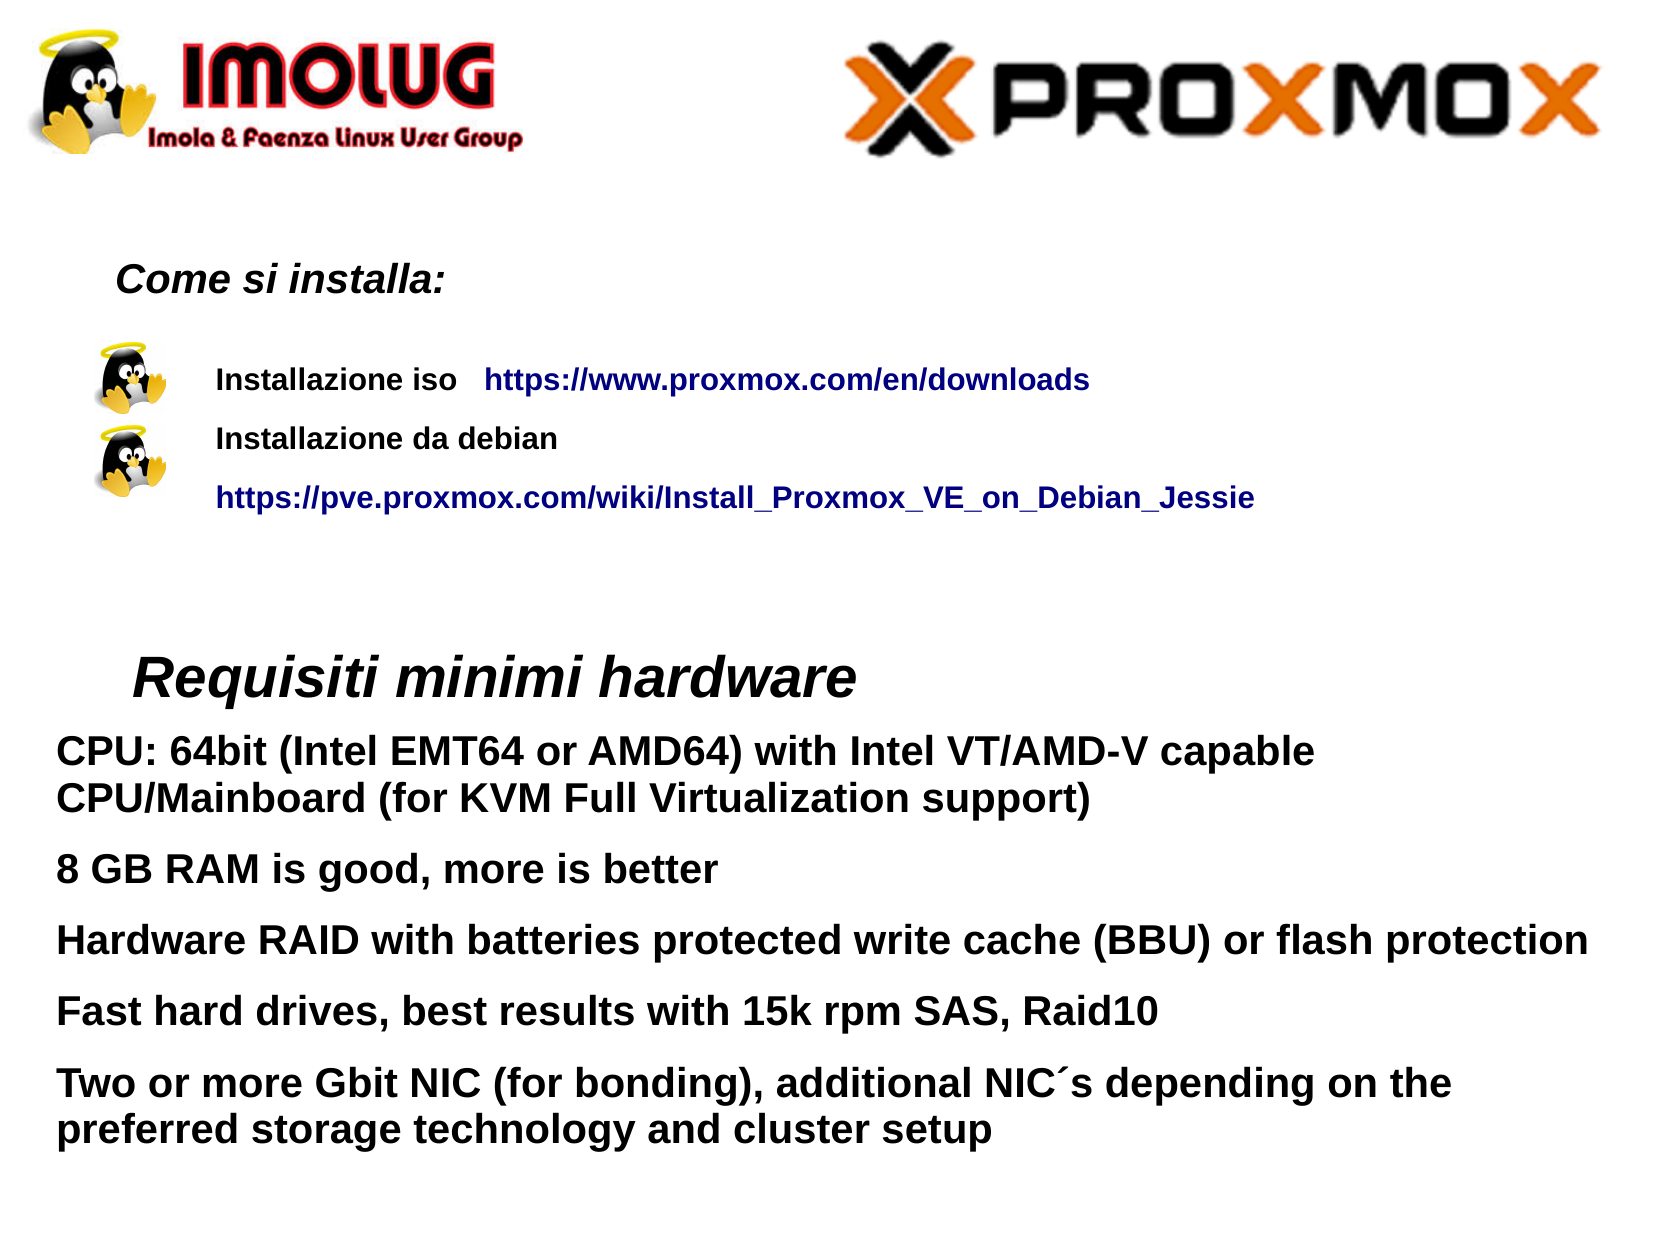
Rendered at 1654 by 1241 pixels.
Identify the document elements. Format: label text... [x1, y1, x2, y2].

picture [826, 35, 1631, 189]
picture [94, 425, 166, 497]
picture [23, 28, 523, 154]
text_box Come si installa: [100, 248, 869, 310]
text_box Requisiti minimi hardware [118, 637, 1052, 720]
picture [94, 342, 166, 414]
text_box CPU: 64bit (Intel EMT64 or AMD64) with Intel VT/AMD-V capable CPU/Mainboard (for KVM Full Virtualization support) 8 GB RAM is good, more is better Hardware RAID with batteries protected write cache (BBU) or flash protection Fast hard drives, best results with 15k rpm SAS, Raid10 Two or more Gbit NIC (for bonding), additional NIC´s depending on the preferred storage technology and cluster setup [41, 720, 1625, 1182]
text_box Installazione iso https://www.proxmox.com/en/downloads Installazione da debian https://pve.proxmox.com/wiki/Install_Proxmox_VE_on_Debian_Jessie [200, 354, 1619, 567]
